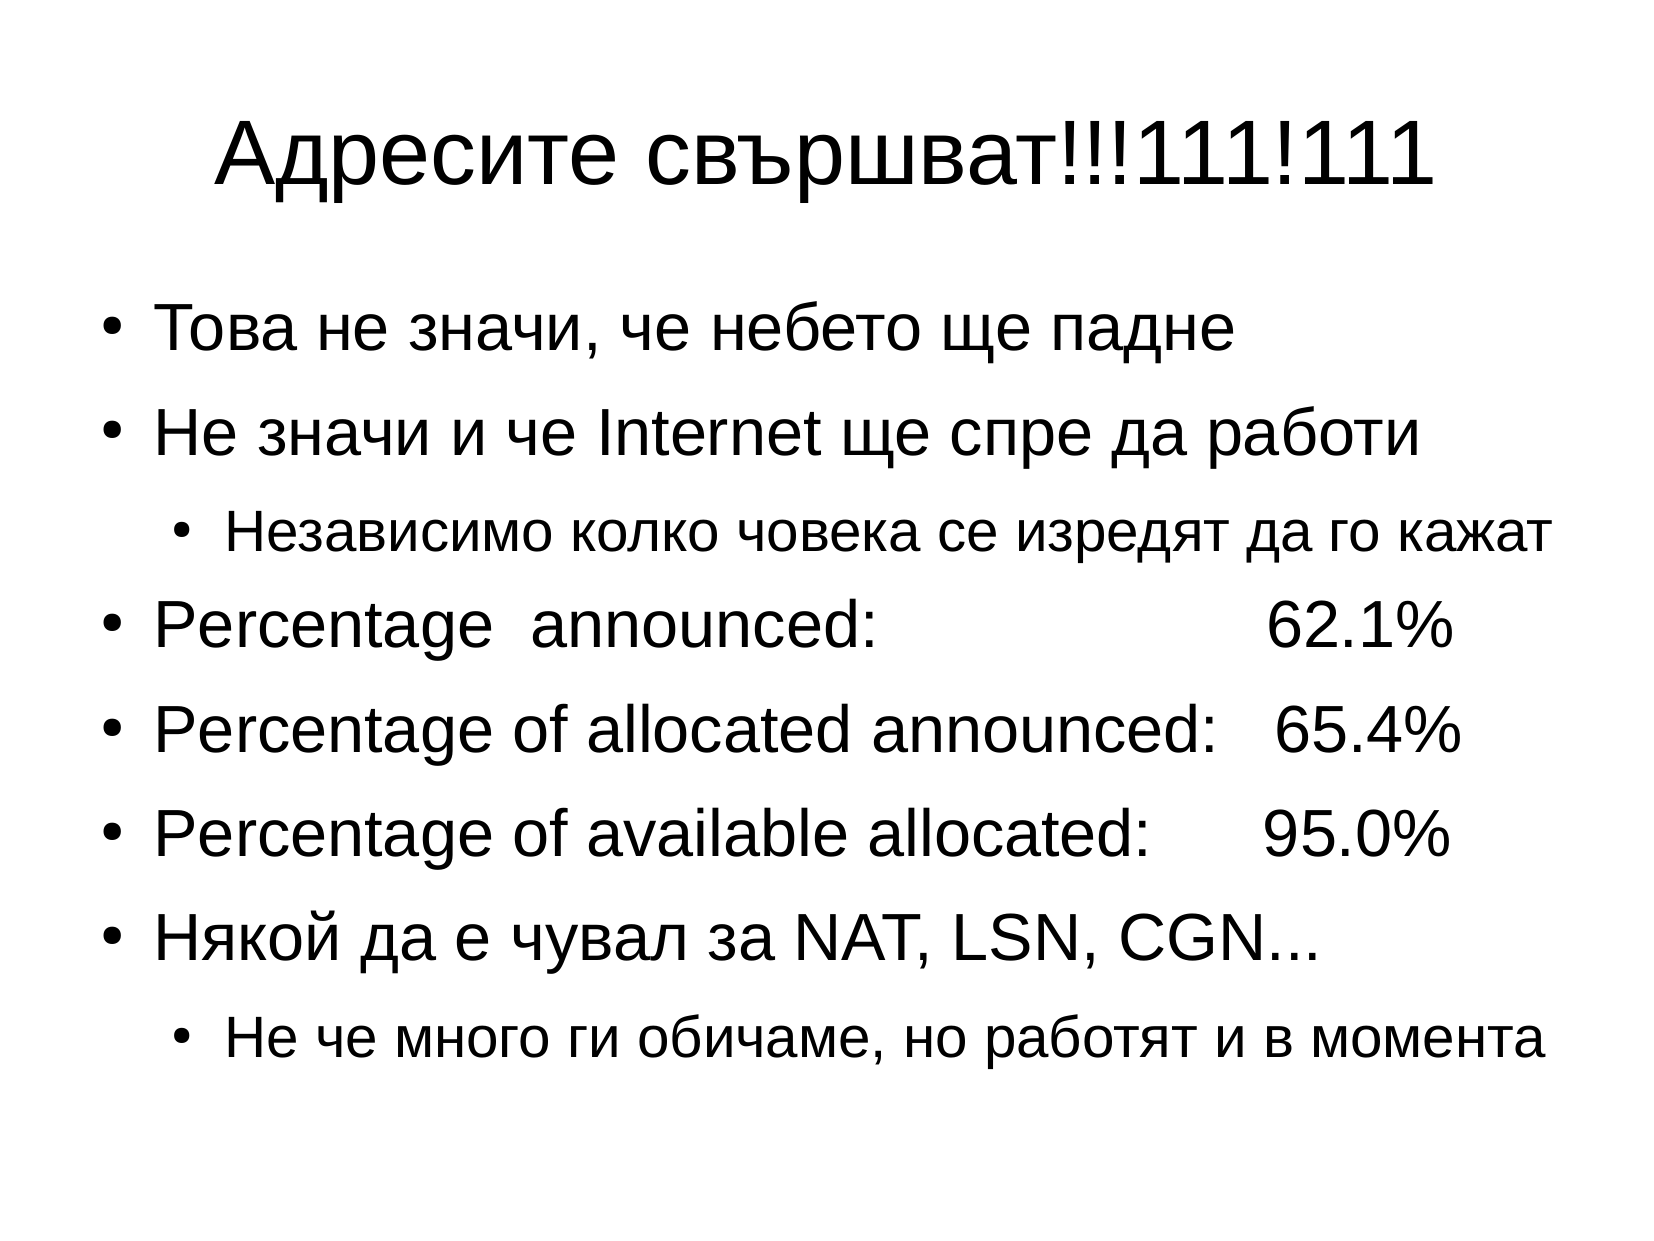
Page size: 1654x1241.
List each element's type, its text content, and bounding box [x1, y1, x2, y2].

list Това не значи, че небето ще падне Не значи и че Internet ще спре да работи Независимо колко човека се изредят да го кажат Percentage announced: 62.1% Percentage of allocated announced: 65.4% Percentage of available allocated: 95.0% Някой да е чувал за NAT, LSN, CGN... Не че много ги обичаме, но работят и в момента [82, 290, 1571, 1094]
title Адресите свършват!!!111!111 [82, 49, 1571, 257]
